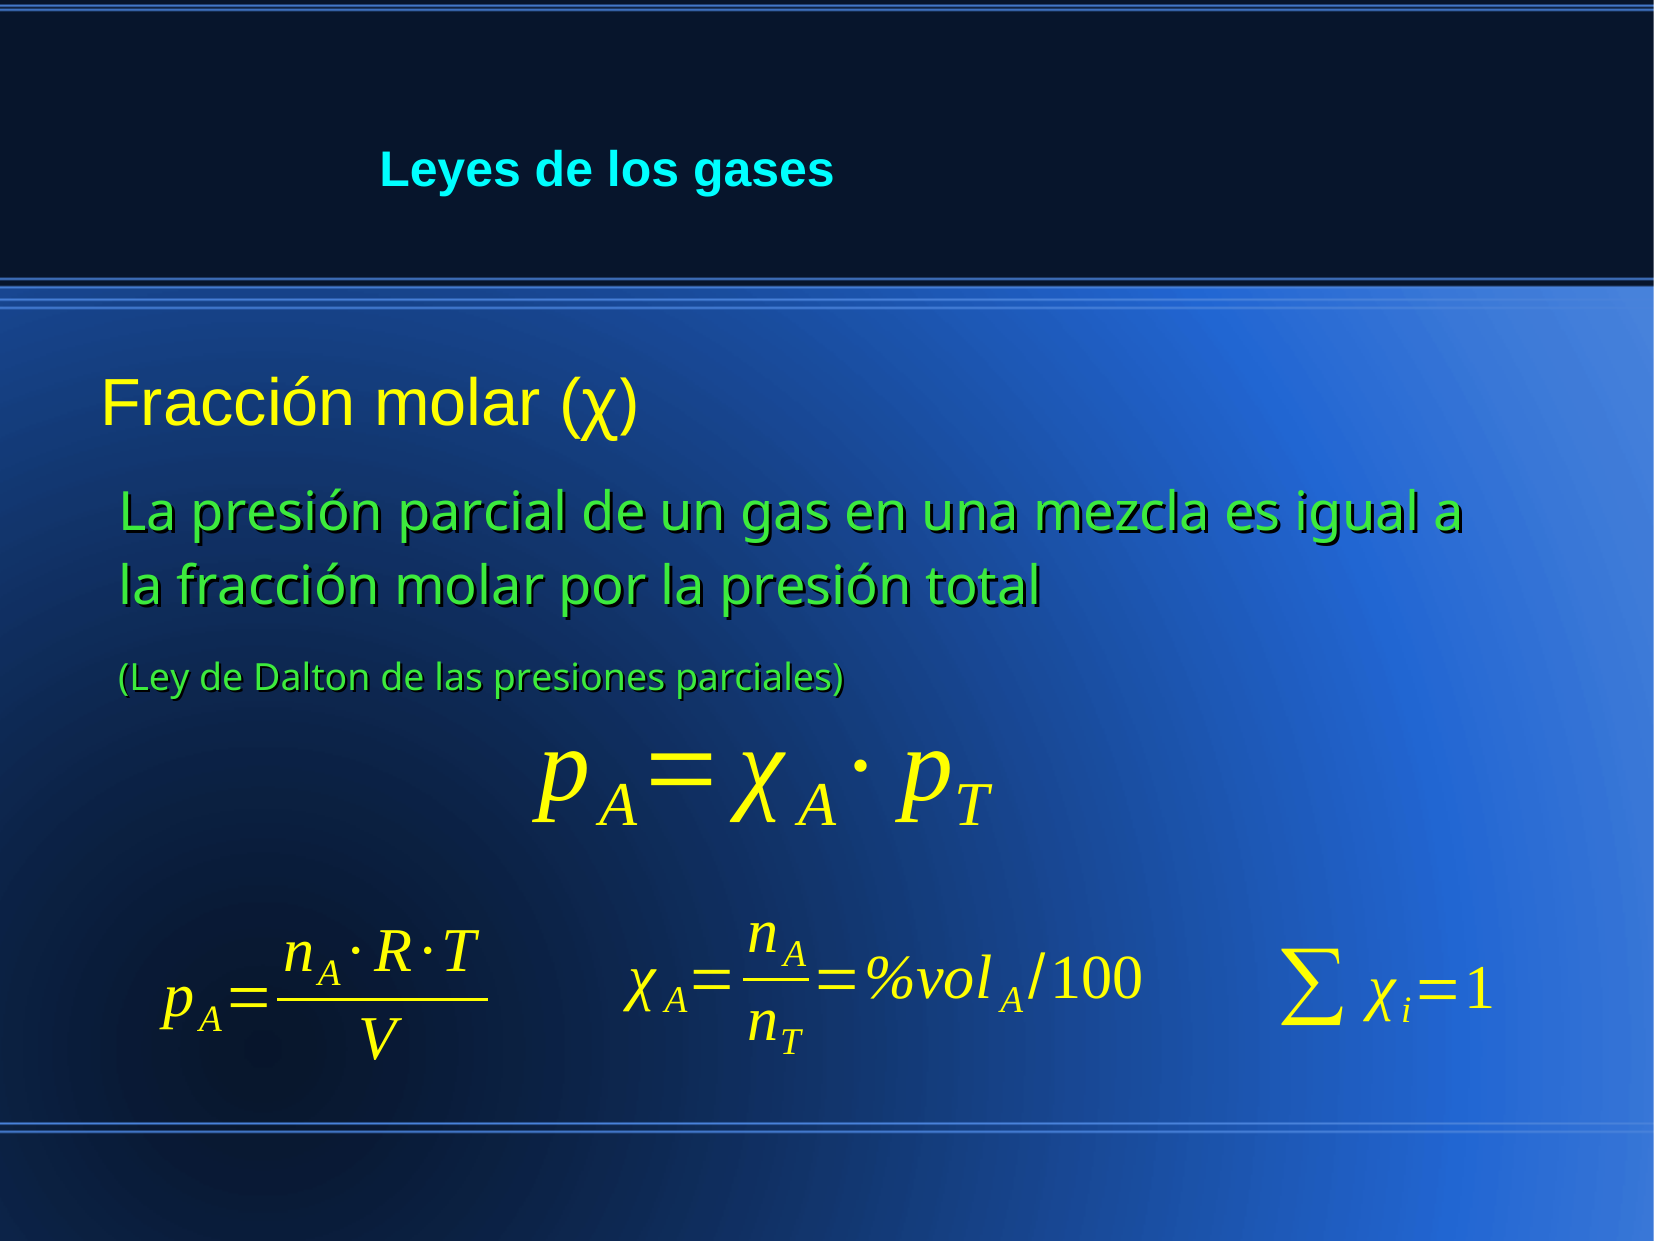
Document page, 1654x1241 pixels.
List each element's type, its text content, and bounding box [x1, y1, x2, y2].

chart [517, 708, 1004, 840]
list Fracción molar (χ) [29, 354, 1565, 462]
picture [0, 0, 1654, 1241]
text_box La presión parcial de un gas en una mezcla es igual a la fracción molar por la presión total (Ley de Dalton de las presiones parciales) [118, 472, 1477, 698]
chart [1269, 944, 1502, 1033]
chart [612, 895, 1152, 1063]
chart [147, 915, 498, 1073]
title Leyes de los gases [32, 118, 1182, 220]
